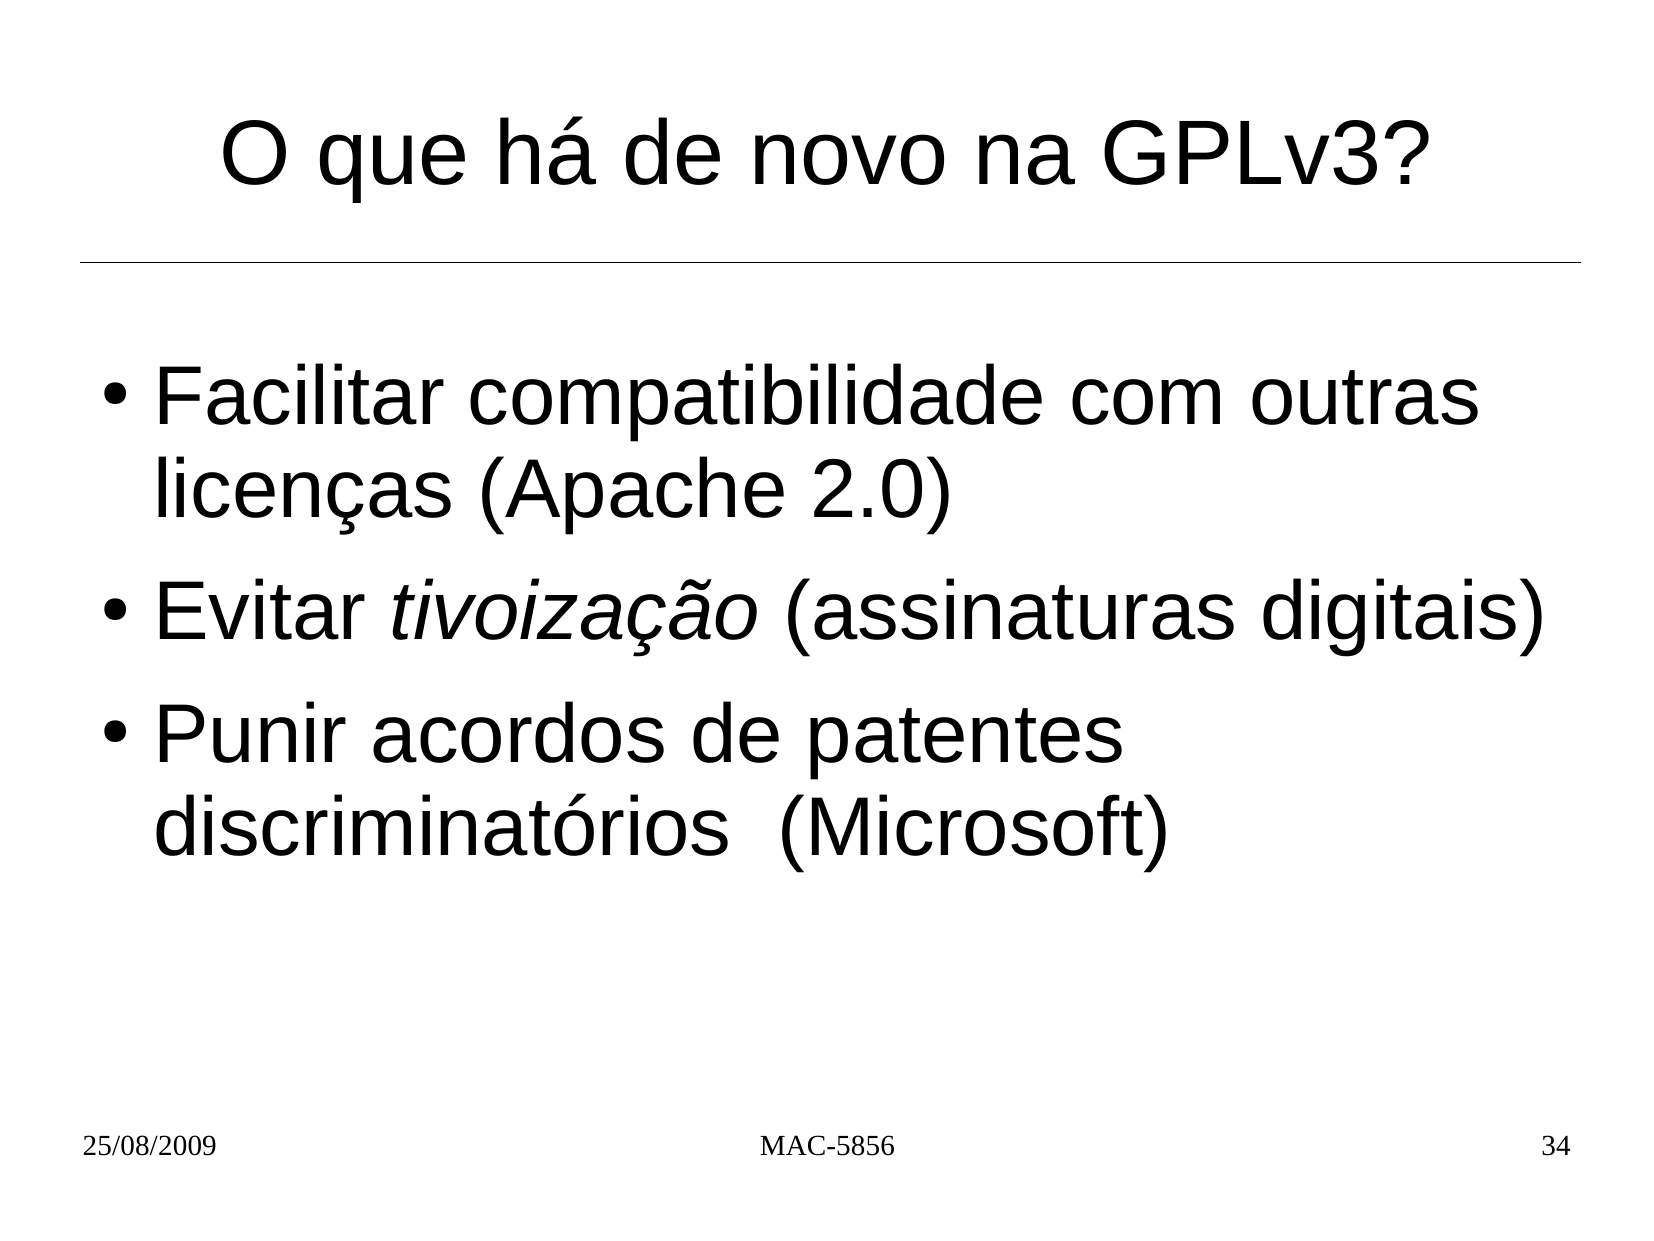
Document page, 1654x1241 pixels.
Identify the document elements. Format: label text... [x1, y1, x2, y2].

list Facilitar compatibilidade com outras licenças (Apache 2.0) Evitar tivoização (assinaturas digitais) Punir acordos de patentes discriminatórios (Microsoft) [82, 349, 1571, 1095]
title O que há de novo na GPLv3? [82, 56, 1571, 250]
